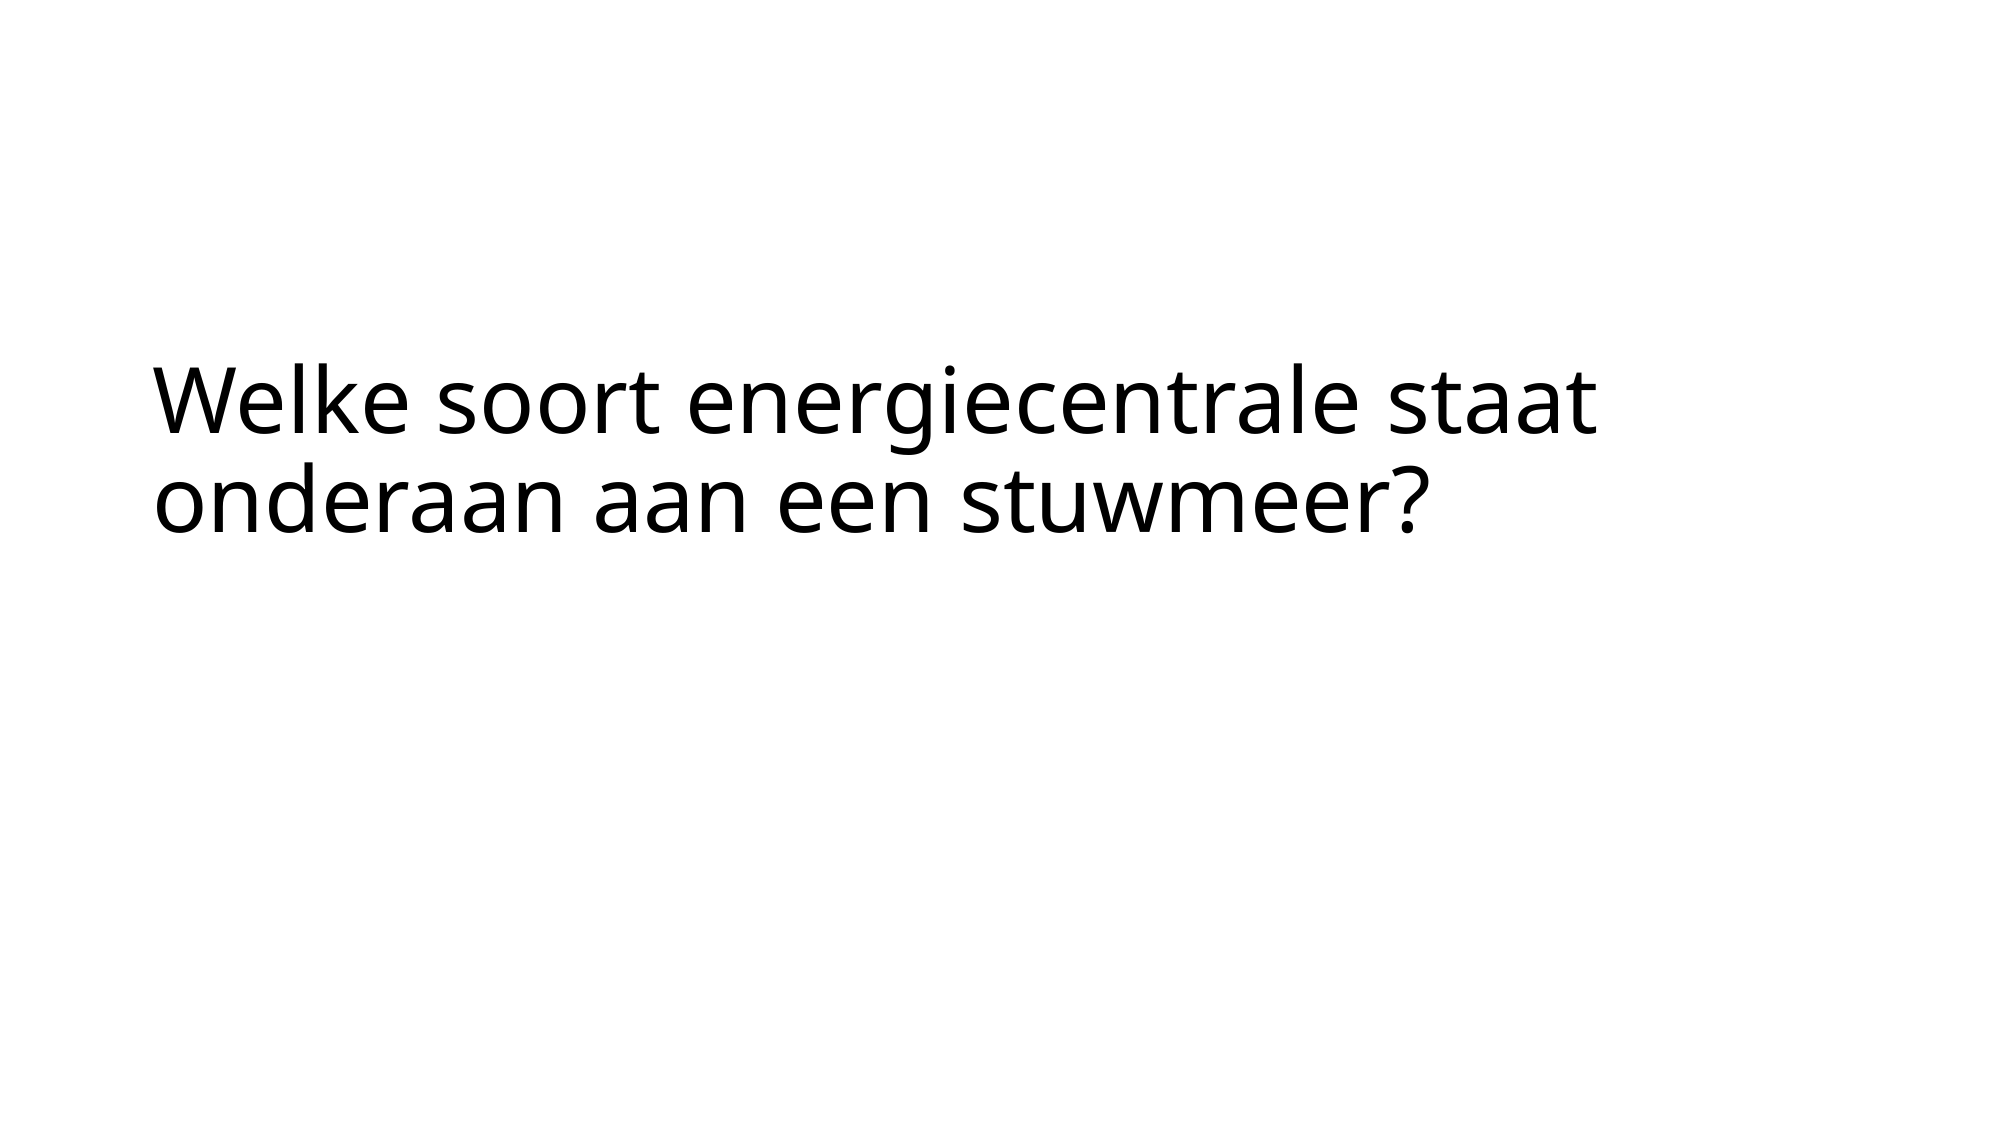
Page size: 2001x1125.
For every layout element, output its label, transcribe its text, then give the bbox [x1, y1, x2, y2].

title Welke soort energiecentrale staat onderaan aan een stuwmeer? [137, 345, 1863, 563]
